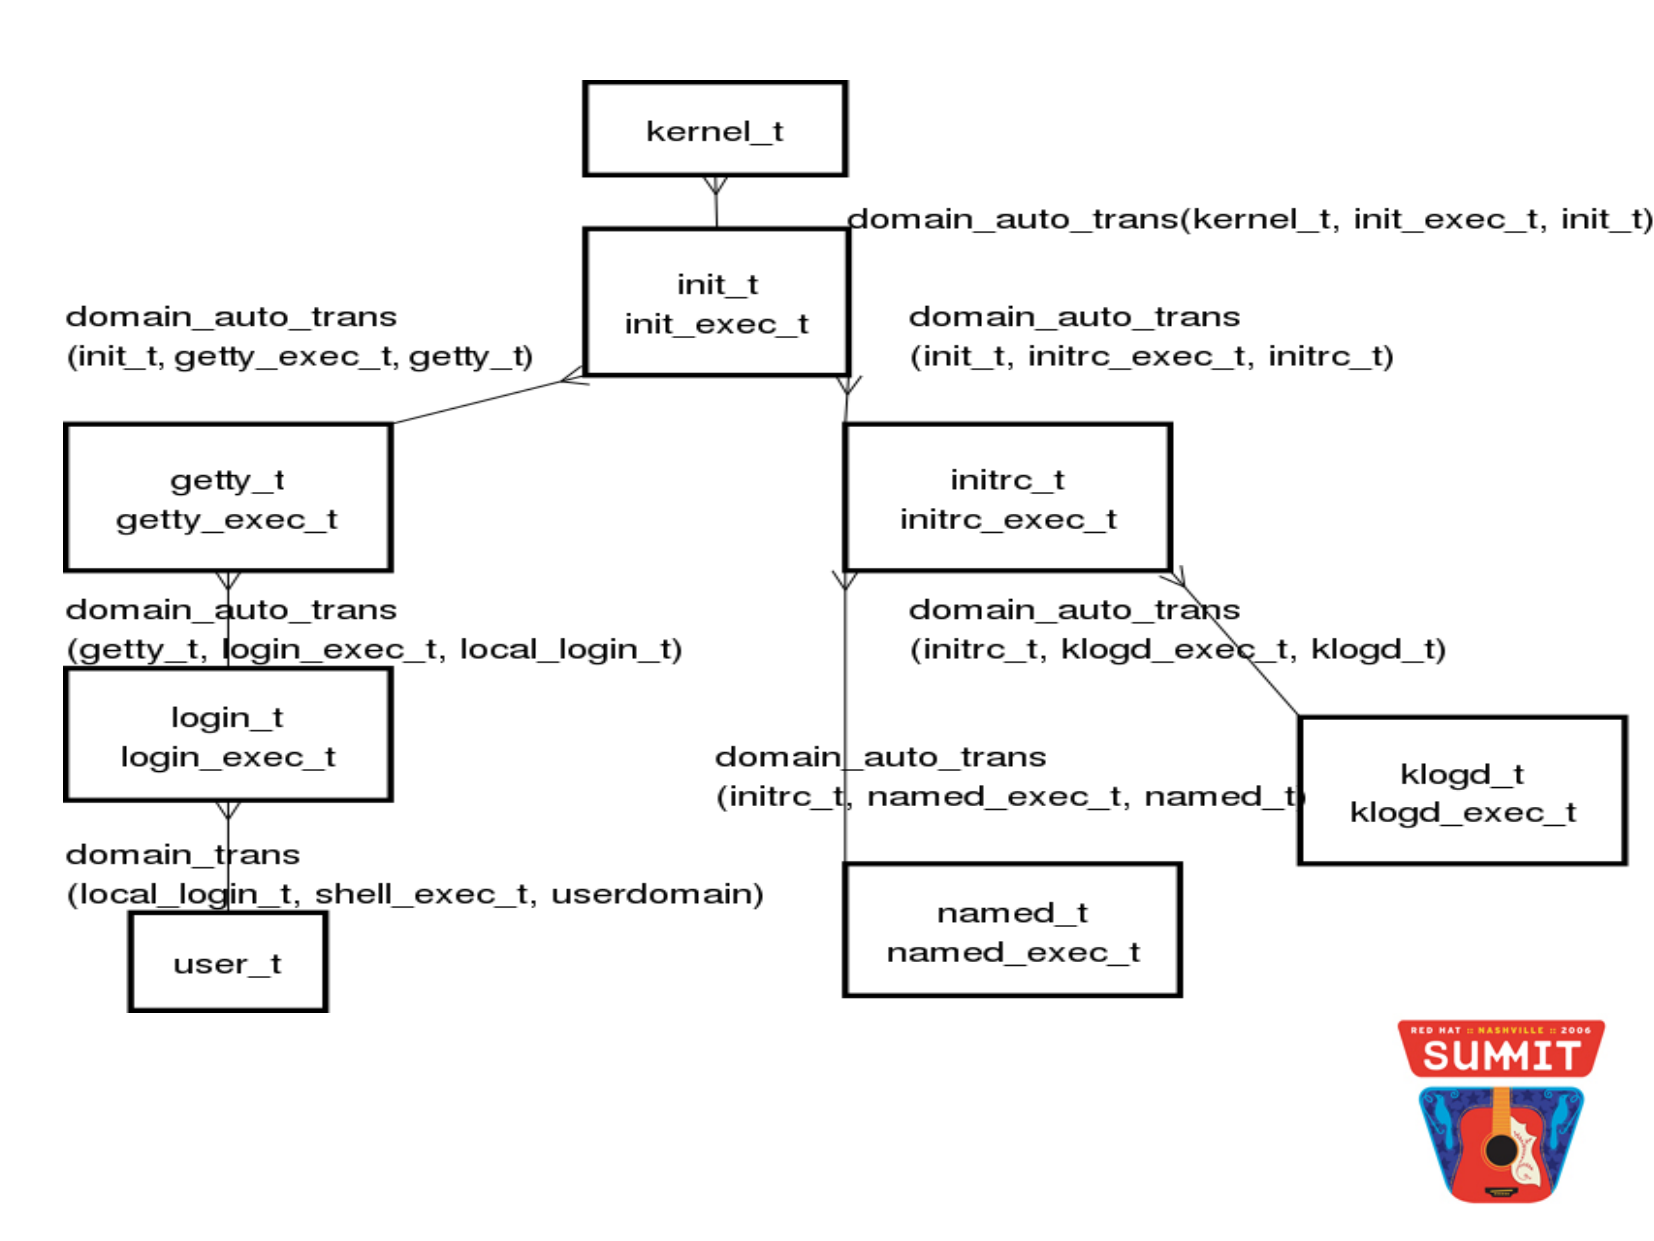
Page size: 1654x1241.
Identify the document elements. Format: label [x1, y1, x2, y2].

picture [63, 80, 1654, 1211]
